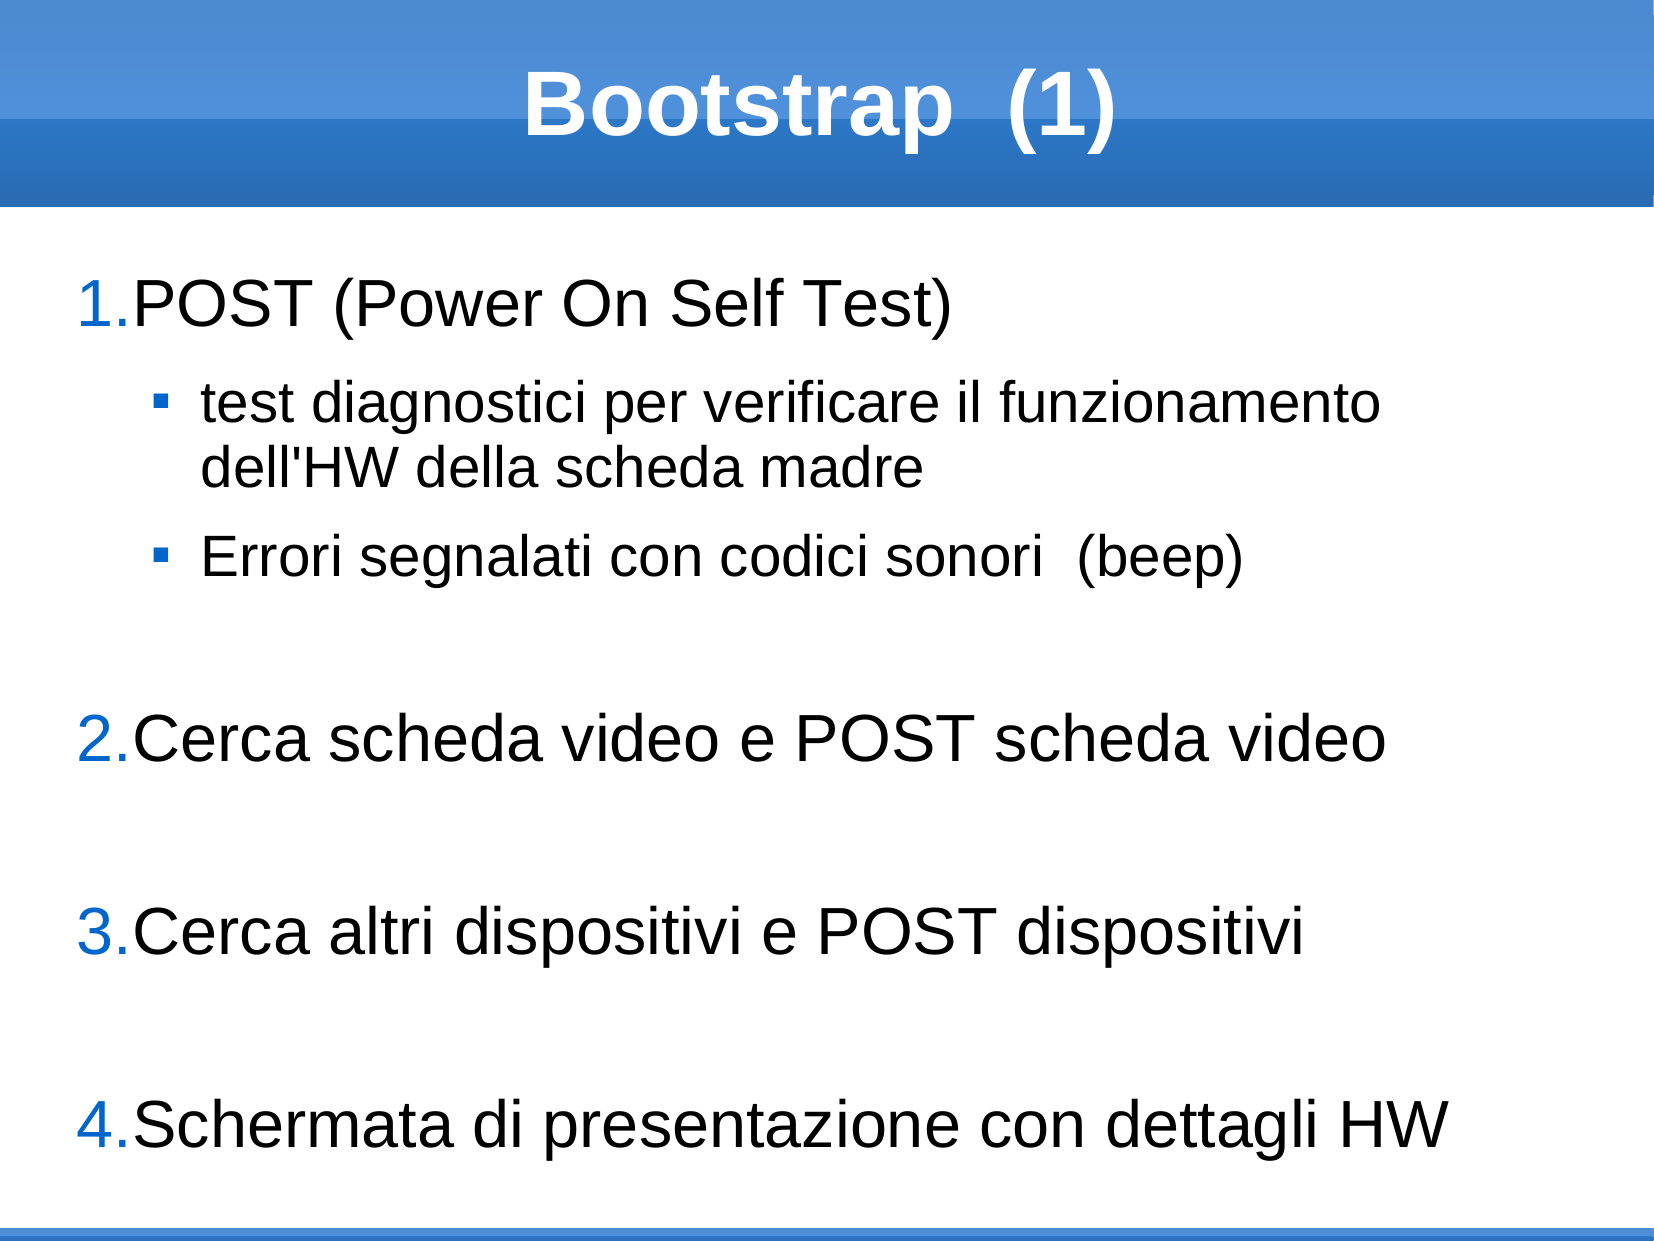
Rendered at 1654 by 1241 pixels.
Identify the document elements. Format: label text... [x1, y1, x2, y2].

list POST (Power On Self Test) test diagnostici per verificare il funzionamento dell'HW della scheda madre Errori segnalati con codici sonori (beep) Cerca scheda video e POST scheda video Cerca altri dispositivi e POST dispositivi Schermata di presentazione con dettagli HW [59, 265, 1595, 1211]
title Bootstrap (1) [76, 0, 1565, 208]
